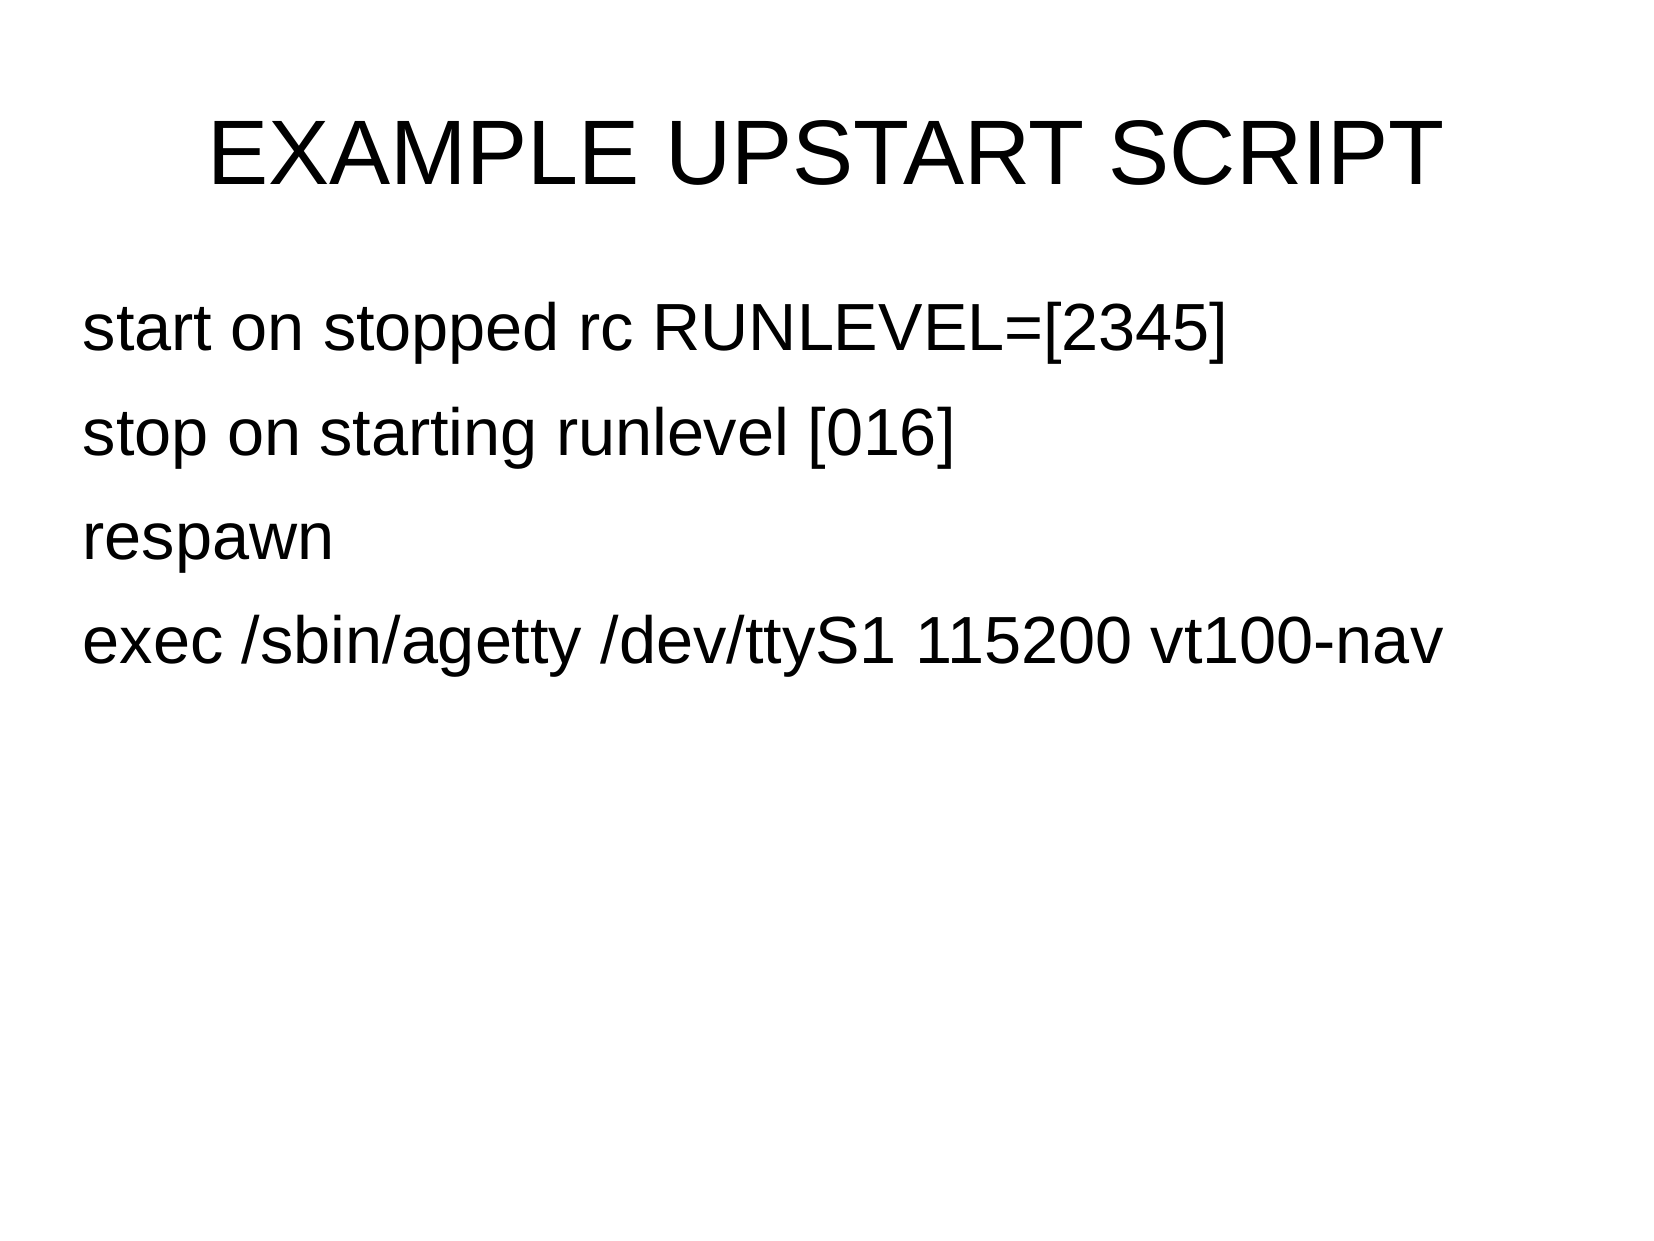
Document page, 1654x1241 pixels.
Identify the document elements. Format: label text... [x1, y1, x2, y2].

title EXAMPLE UPSTART SCRIPT [82, 49, 1571, 257]
list start on stopped rc RUNLEVEL=[2345] stop on starting runlevel [016] respawn exec /sbin/agetty /dev/ttyS1 115200 vt100-nav [82, 290, 1538, 1010]
